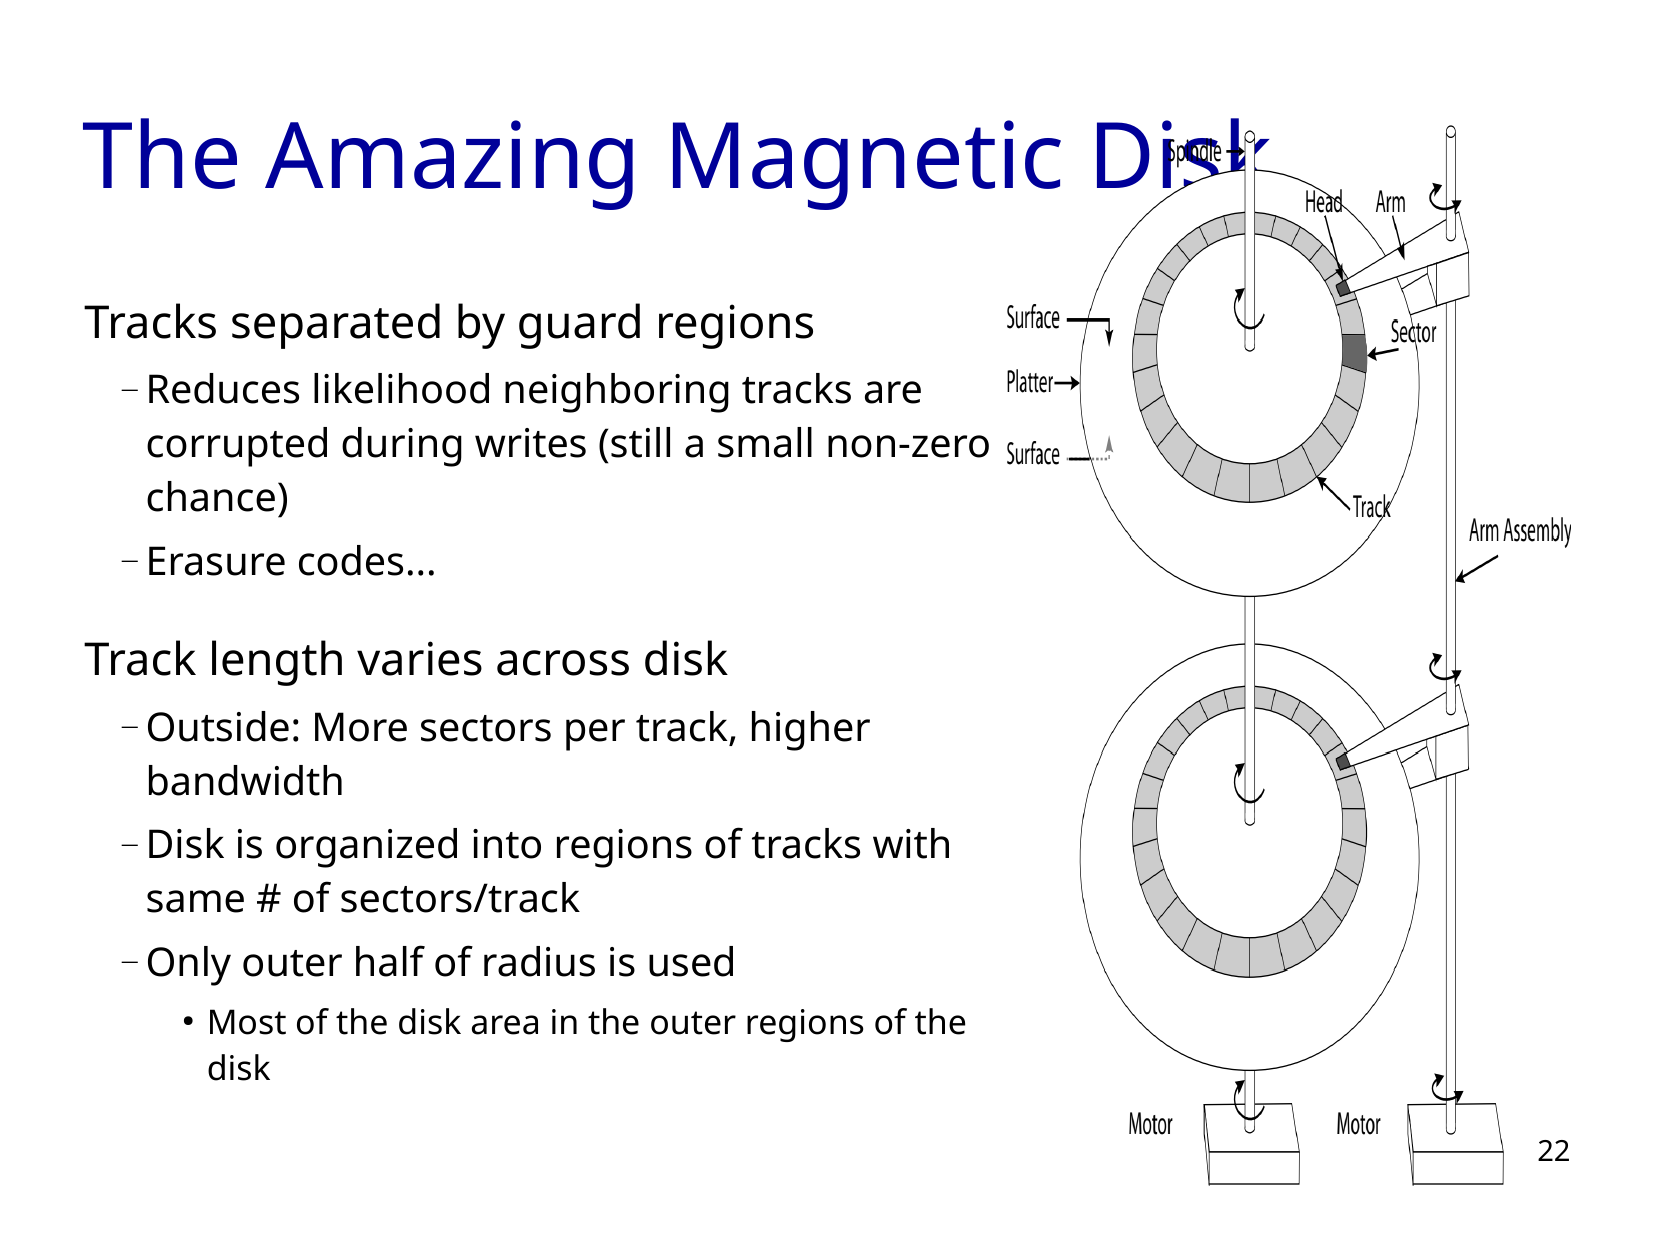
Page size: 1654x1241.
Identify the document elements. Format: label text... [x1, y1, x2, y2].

title The Amazing Magnetic Disk [82, 49, 1571, 257]
picture [761, 105, 1654, 1186]
list Tracks separated by guard regions Reduces likelihood neighboring tracks are corrupted during writes (still a small non-zero chance) Erasure codes... Track length varies across disk Outside: More sectors per track, higher bandwidth Disk is organized into regions of tracks with same # of sectors/track Only outer half of radius is used Most of the disk area in the outer regions of the disk [60, 290, 761, 1096]
